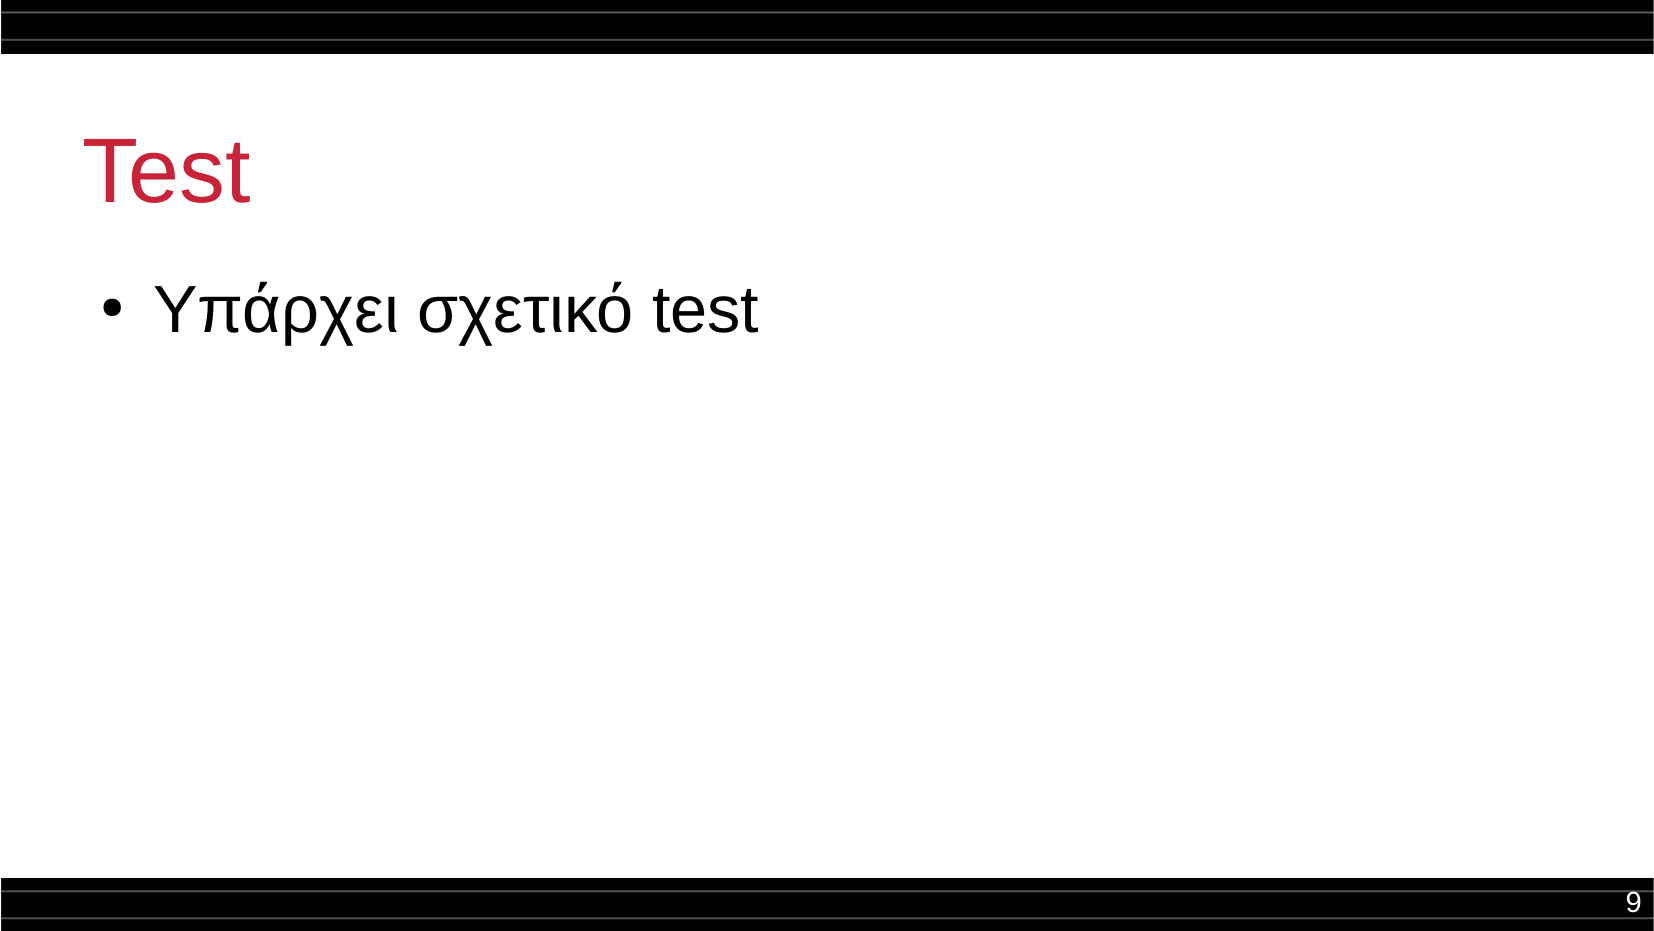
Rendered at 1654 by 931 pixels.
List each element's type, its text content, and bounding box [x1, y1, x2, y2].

list Υπάρχει σχετικό test [82, 271, 809, 758]
picture [1, 878, 1654, 931]
picture [1, 0, 1654, 54]
title Test [82, 92, 1571, 249]
